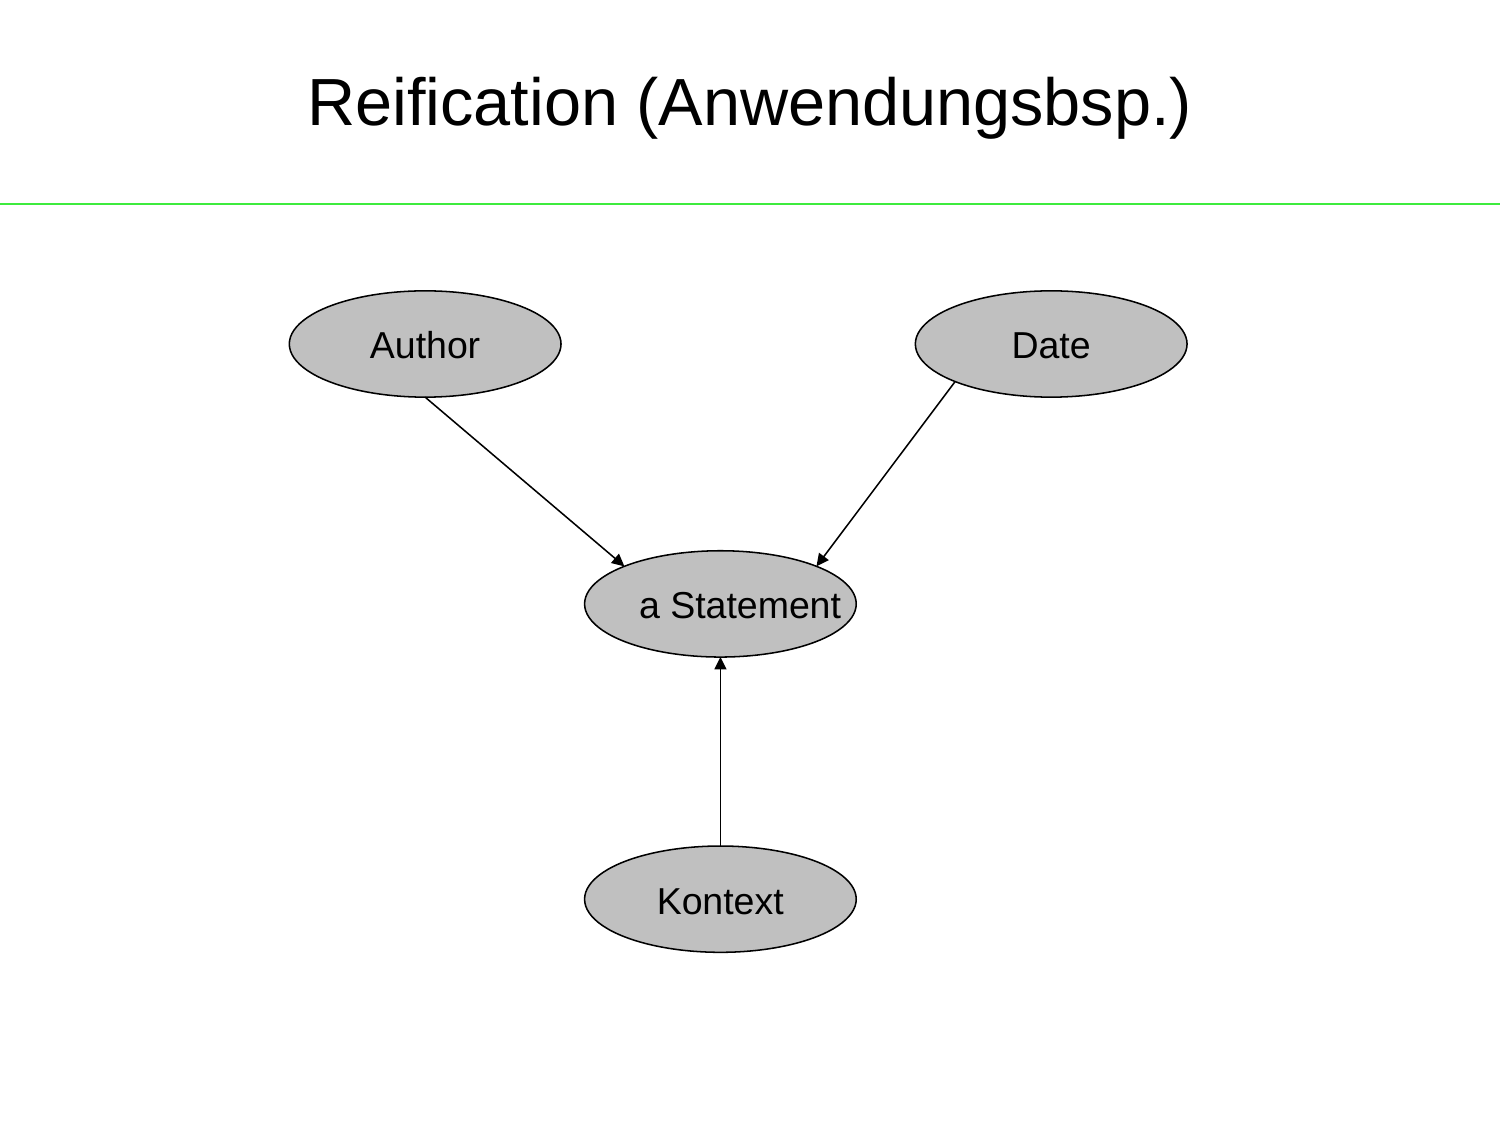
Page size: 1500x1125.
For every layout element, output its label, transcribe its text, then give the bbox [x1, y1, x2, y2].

text_box Author [289, 290, 562, 398]
title Reification (Anwendungsbsp.) [75, 49, 1426, 155]
text_box Date [915, 290, 1188, 398]
text_box Kontext [584, 846, 857, 953]
text_box a Statement [584, 550, 857, 658]
